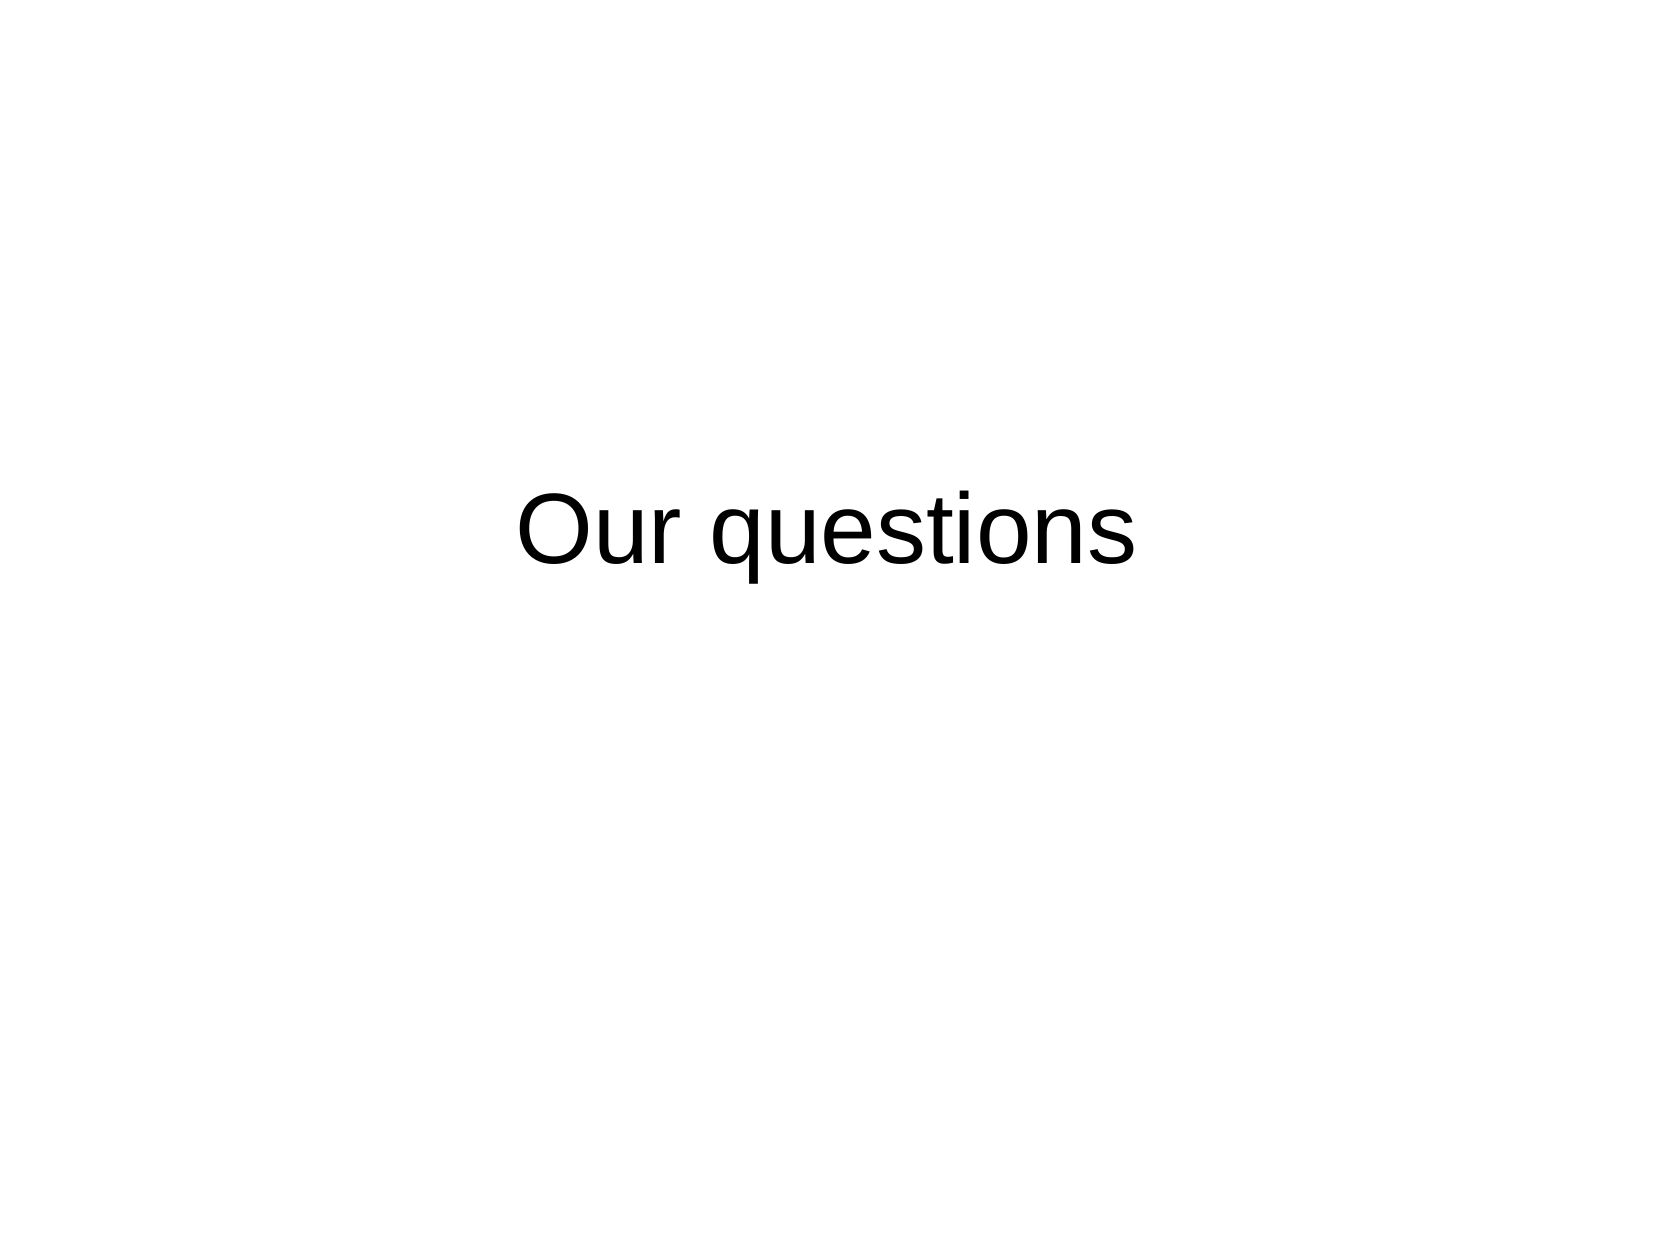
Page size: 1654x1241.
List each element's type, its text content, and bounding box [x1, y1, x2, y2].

subtitle Our questions [82, 49, 1571, 1010]
